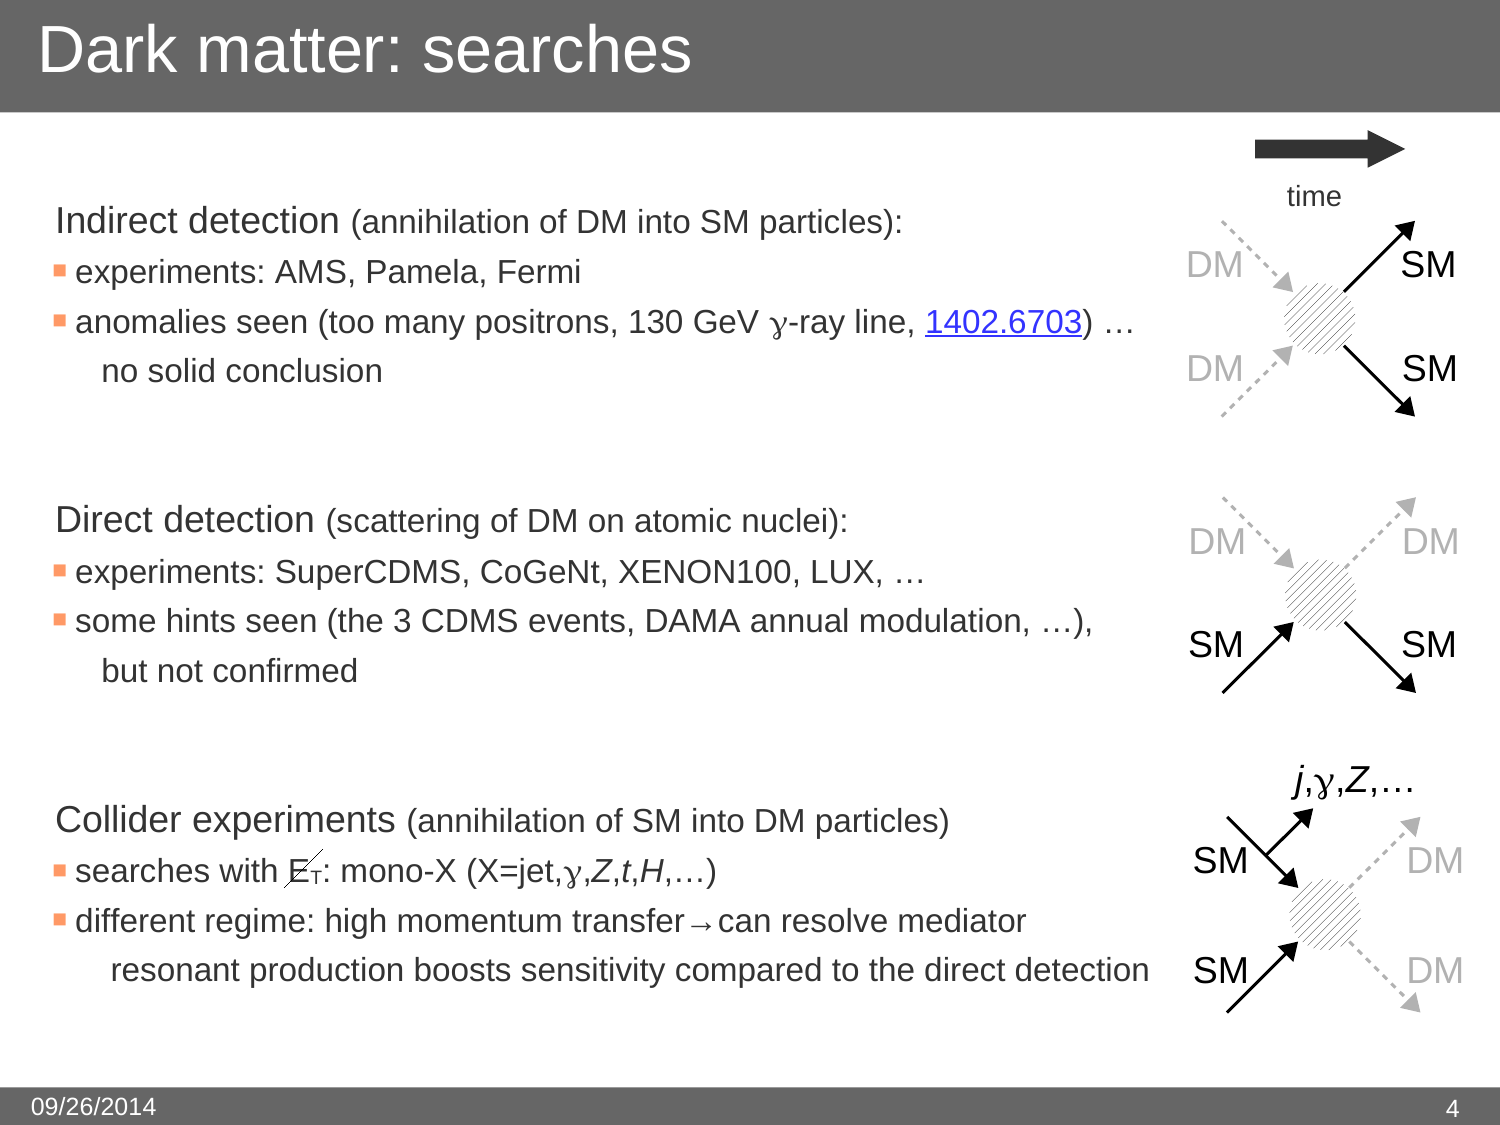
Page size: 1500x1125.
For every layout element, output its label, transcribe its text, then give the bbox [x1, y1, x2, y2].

text_box DM [1406, 839, 1500, 882]
text_box SM [1192, 839, 1264, 882]
text_box [1284, 283, 1356, 355]
text_box [1285, 559, 1357, 631]
text_box j,g,Z,… [1295, 754, 1439, 805]
text_box SM [1400, 243, 1462, 286]
text_box DM [1188, 520, 1281, 563]
text_box SM [1401, 623, 1480, 666]
text_box [1289, 879, 1361, 951]
text_box DM [1185, 347, 1257, 390]
text_box DM [1185, 243, 1261, 286]
text_box DM [1401, 520, 1480, 563]
text_box SM [1188, 623, 1281, 666]
text_box [1255, 130, 1406, 168]
text_box SM [1192, 949, 1264, 992]
text_box Indirect detection (annihilation of DM into SM particles): experiments: AMS, Pamela, Fermi anomalies seen (too many positrons, 130 GeV g-ray line, 1402.6703) … no solid conclusion Direct detection (scattering of DM on atomic nuclei): experiments: SuperCDMS, CoGeNt, XENON100, LUX, … some hints seen (the 3 CDMS events, DAMA annual modulation, …), but not confirmed Collider experiments (annihilation of SM into DM particles) searches with ET: mono-X (X=jet,g,Z,t,H,…) different regime: high momentum transfer→can resolve mediator resonant production boosts sensitivity compared to the direct detection [55, 169, 1163, 1019]
text_box DM [1406, 949, 1500, 992]
text_box time [1286, 174, 1375, 218]
title Dark matter: searches [37, 0, 1238, 113]
text_box SM [1401, 346, 1463, 389]
